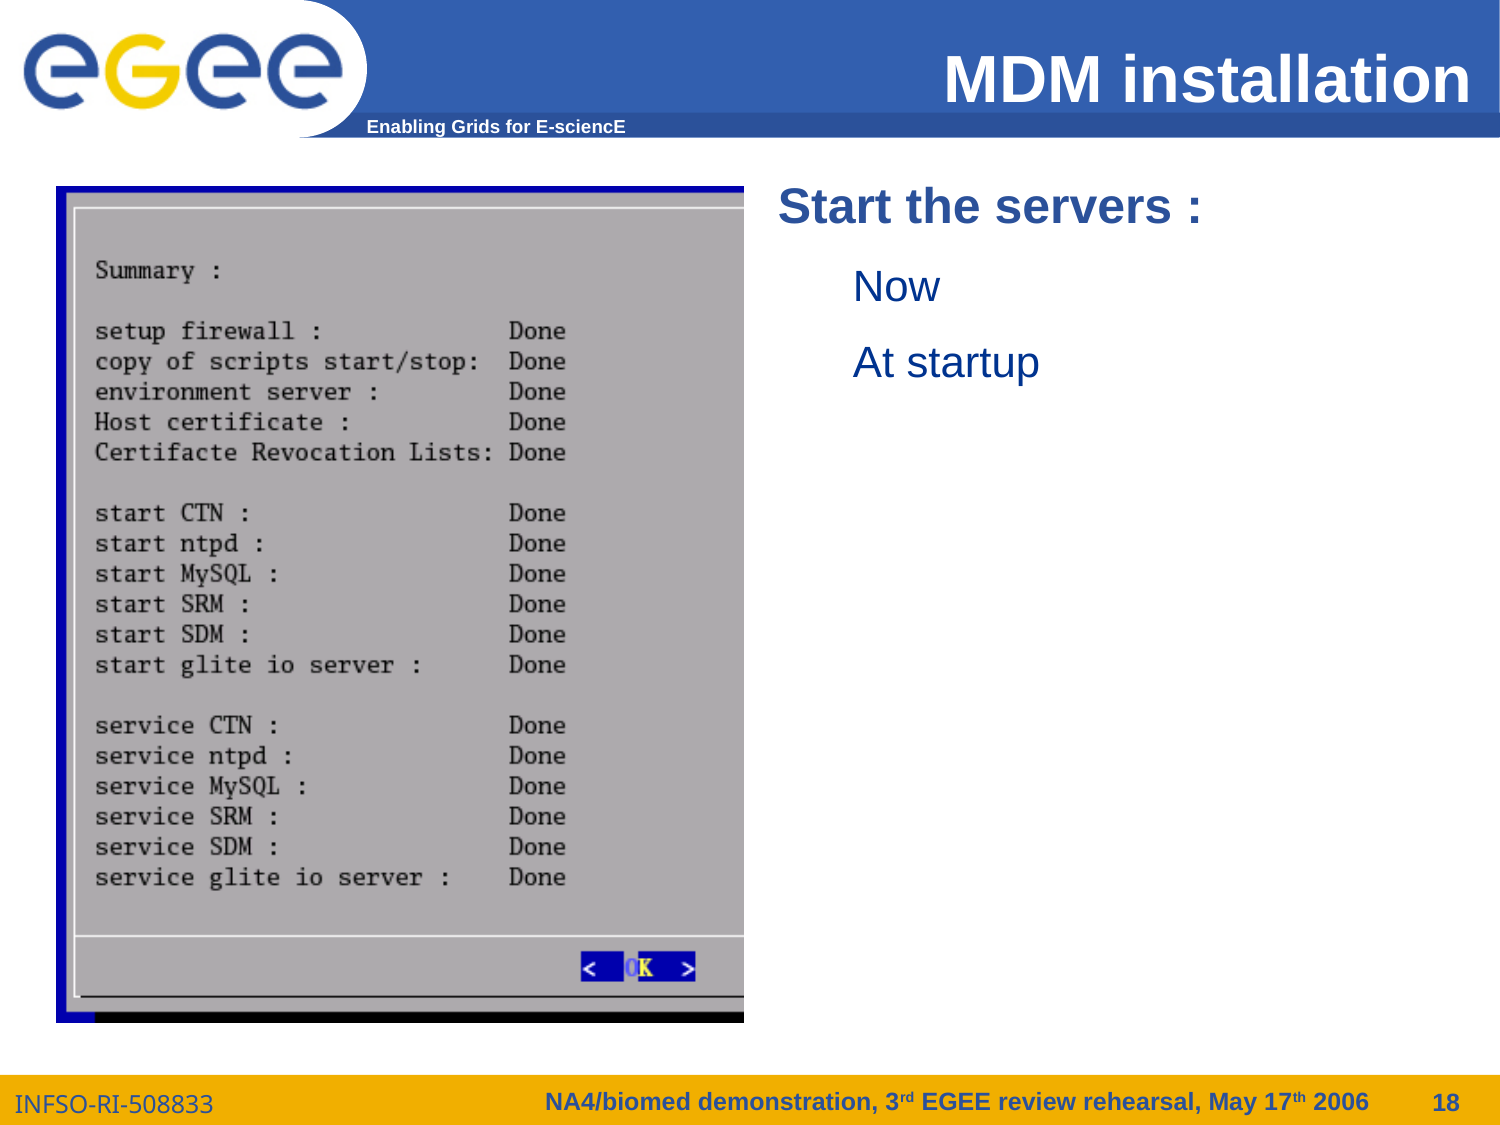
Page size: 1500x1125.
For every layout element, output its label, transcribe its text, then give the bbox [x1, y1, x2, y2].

picture [18, 30, 349, 112]
title MDM installation [369, 10, 1474, 124]
list Start the servers : Now At startup [777, 159, 1465, 1050]
picture [56, 186, 744, 1023]
